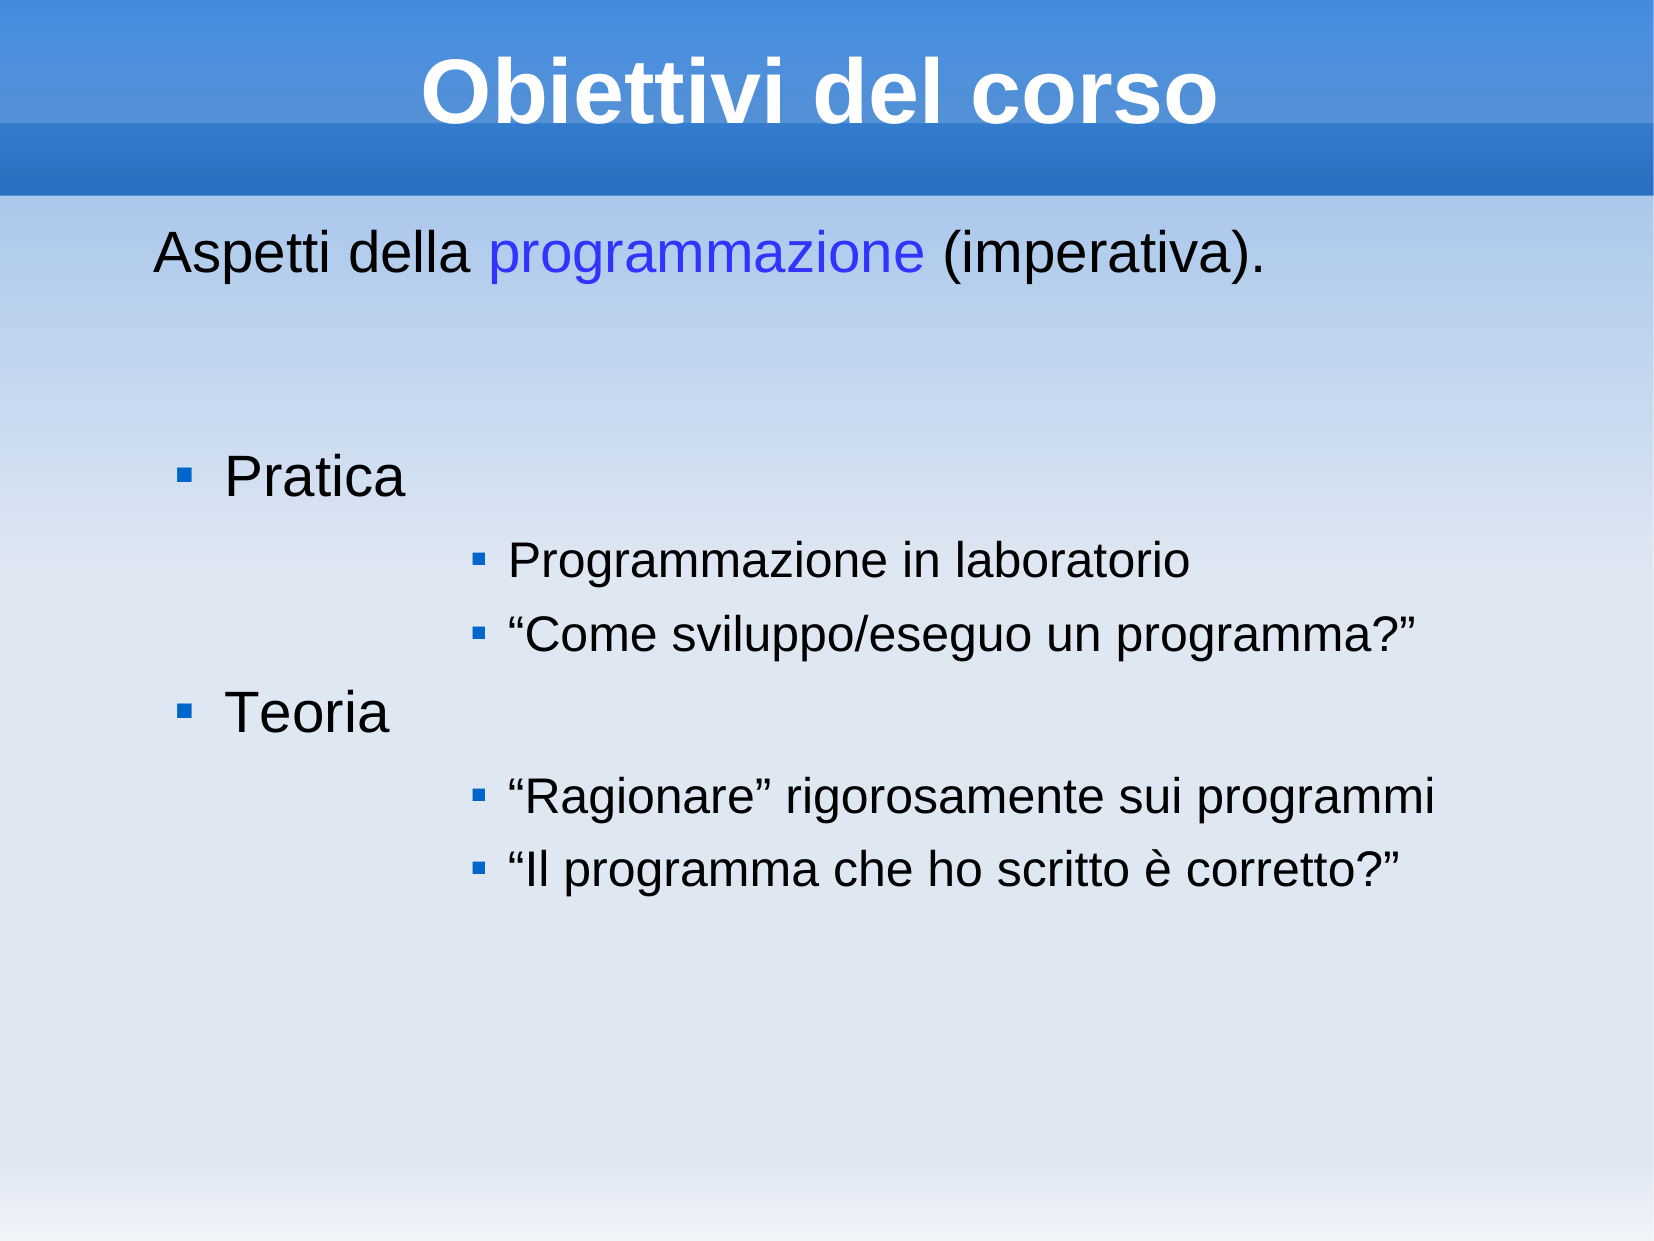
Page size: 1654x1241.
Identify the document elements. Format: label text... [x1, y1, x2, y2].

title Obiettivi del corso [76, 0, 1565, 196]
list Aspetti della programmazione (imperativa). Pratica Programmazione in laboratorio “Come sviluppo/eseguo un programma?” Teoria “Ragionare” rigorosamente sui programmi “Il programma che ho scritto è corretto?” [82, 219, 1571, 1038]
picture [0, 0, 1654, 1241]
